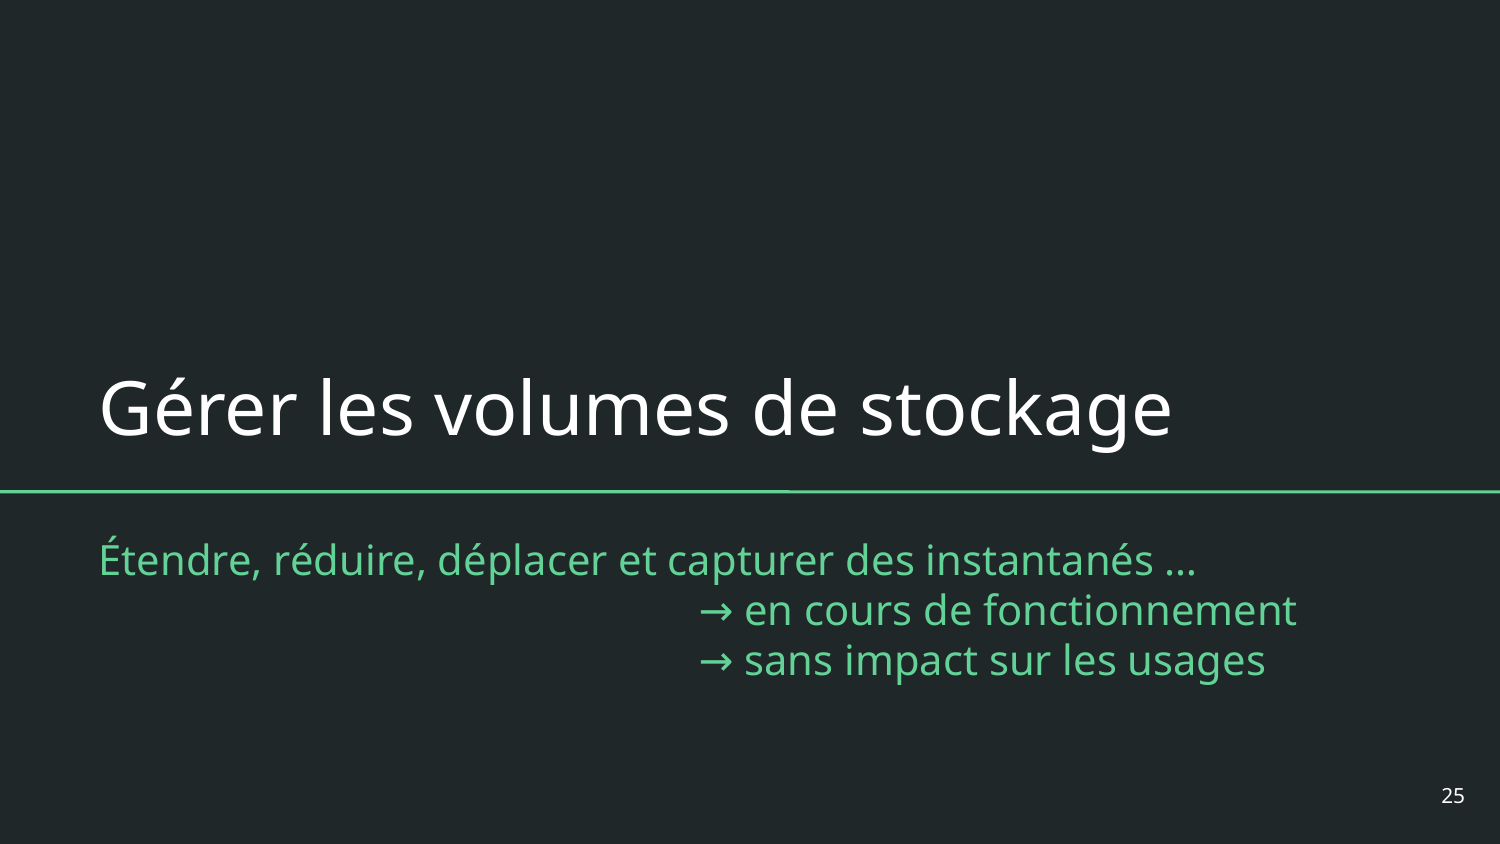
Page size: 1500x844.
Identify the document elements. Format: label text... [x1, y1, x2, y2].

text_box Étendre, réduire, déplacer et capturer des instantanés … → en cours de fonctionnement → sans impact sur les usages [83, 518, 1418, 699]
slide_number <numéro> [1389, 764, 1480, 830]
title Gérer les volumes de stockage [83, 337, 1417, 466]
